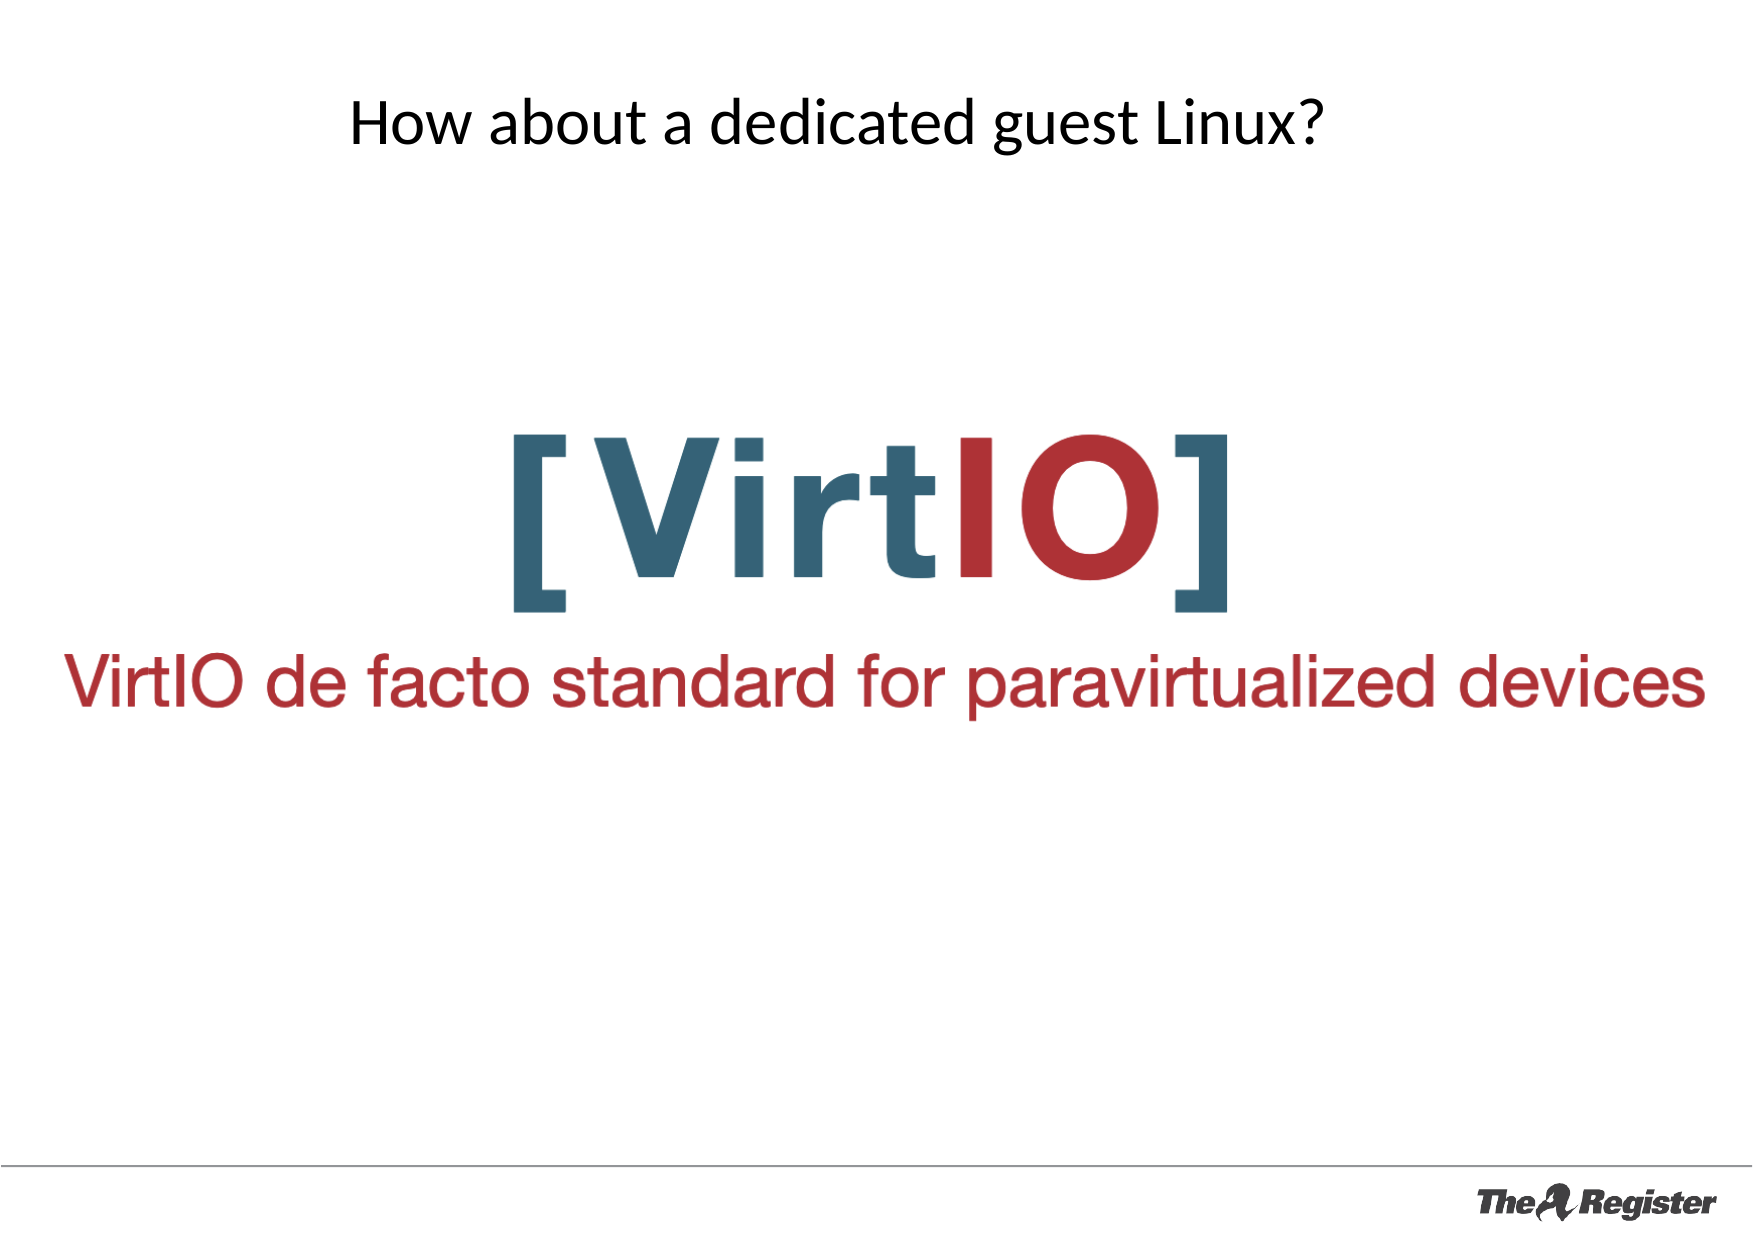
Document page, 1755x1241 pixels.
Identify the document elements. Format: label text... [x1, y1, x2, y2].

picture [10, 382, 1749, 740]
picture [1477, 1183, 1717, 1222]
title How about a dedicated guest Linux? [72, 38, 1605, 218]
